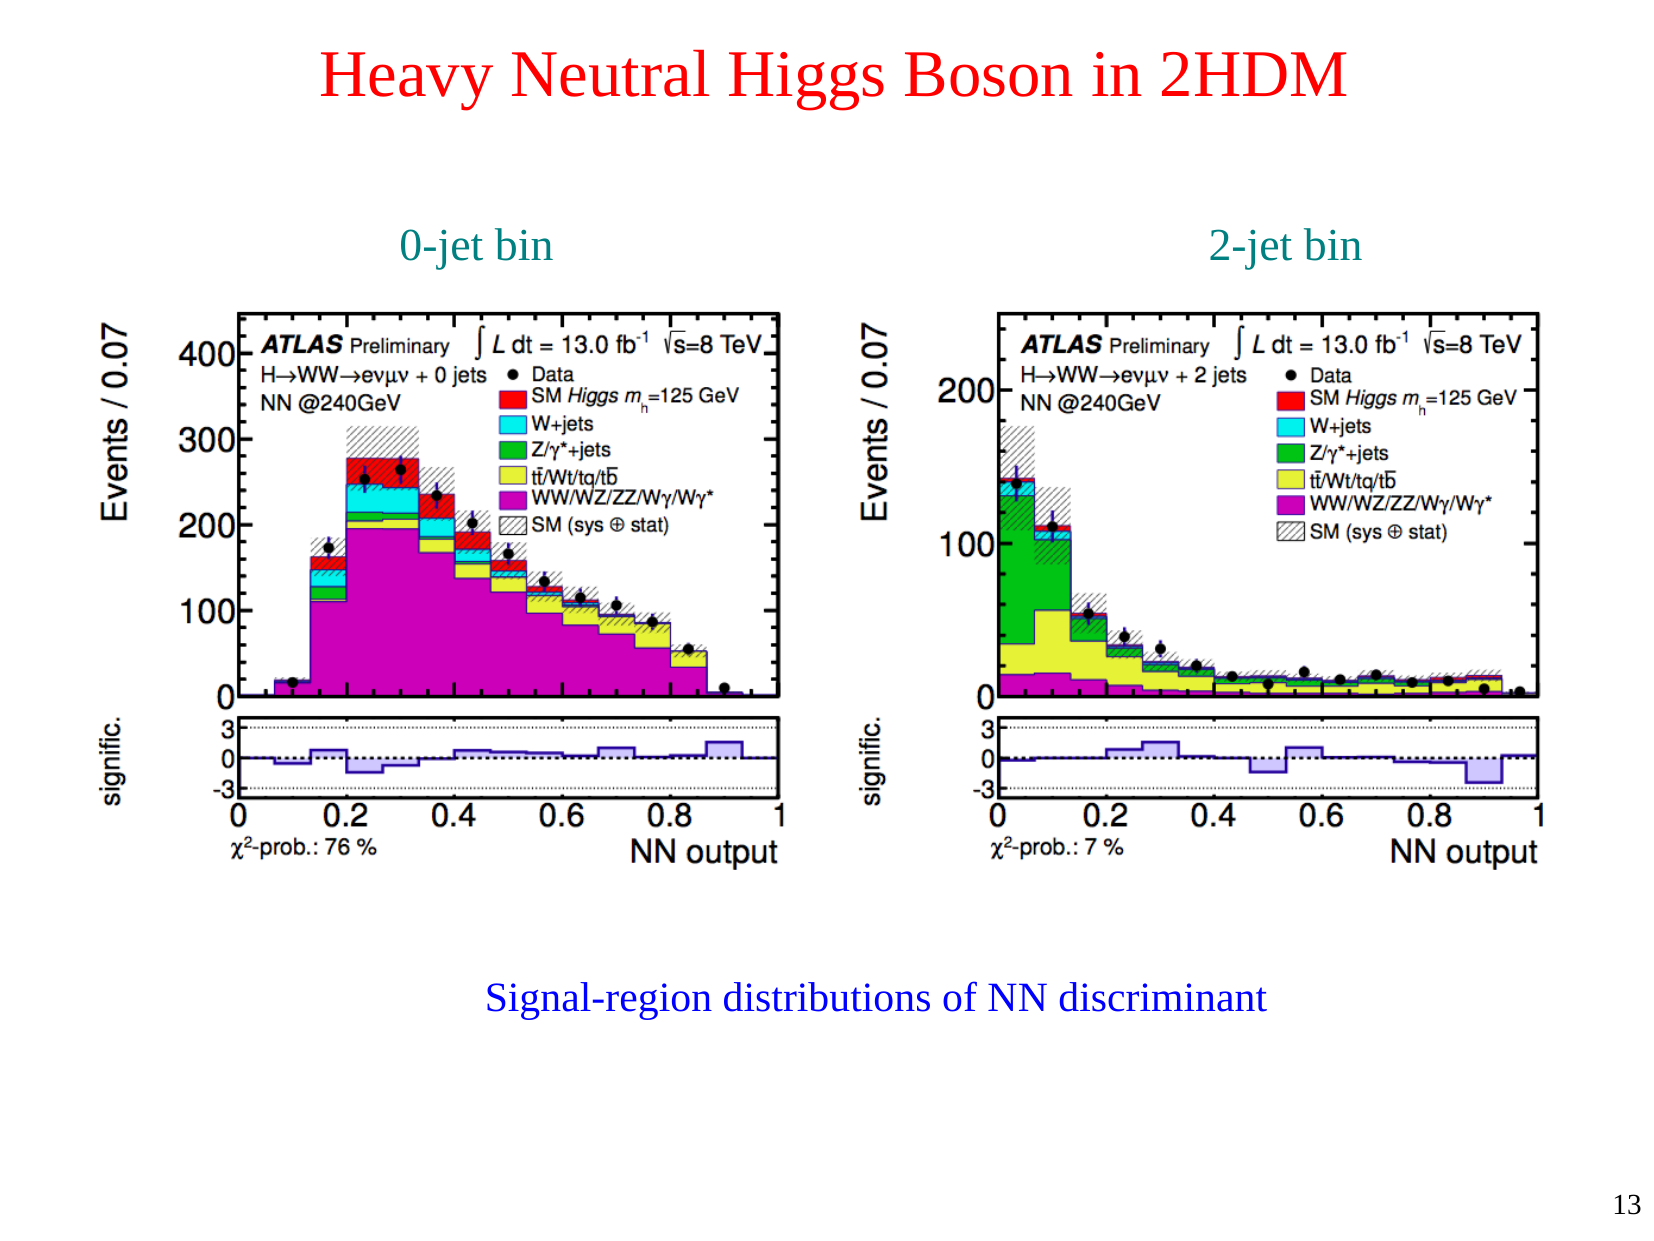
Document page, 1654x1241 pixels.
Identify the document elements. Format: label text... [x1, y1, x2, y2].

picture [73, 285, 1581, 877]
text_box 2-jet bin [1208, 219, 1363, 271]
text_box Signal-region distributions of NN discriminant [484, 973, 1265, 1020]
title Heavy Neutral Higgs Boson in 2HDM [128, 5, 1541, 73]
list [11, 73, 1647, 855]
text_box 0-jet bin [399, 219, 554, 271]
